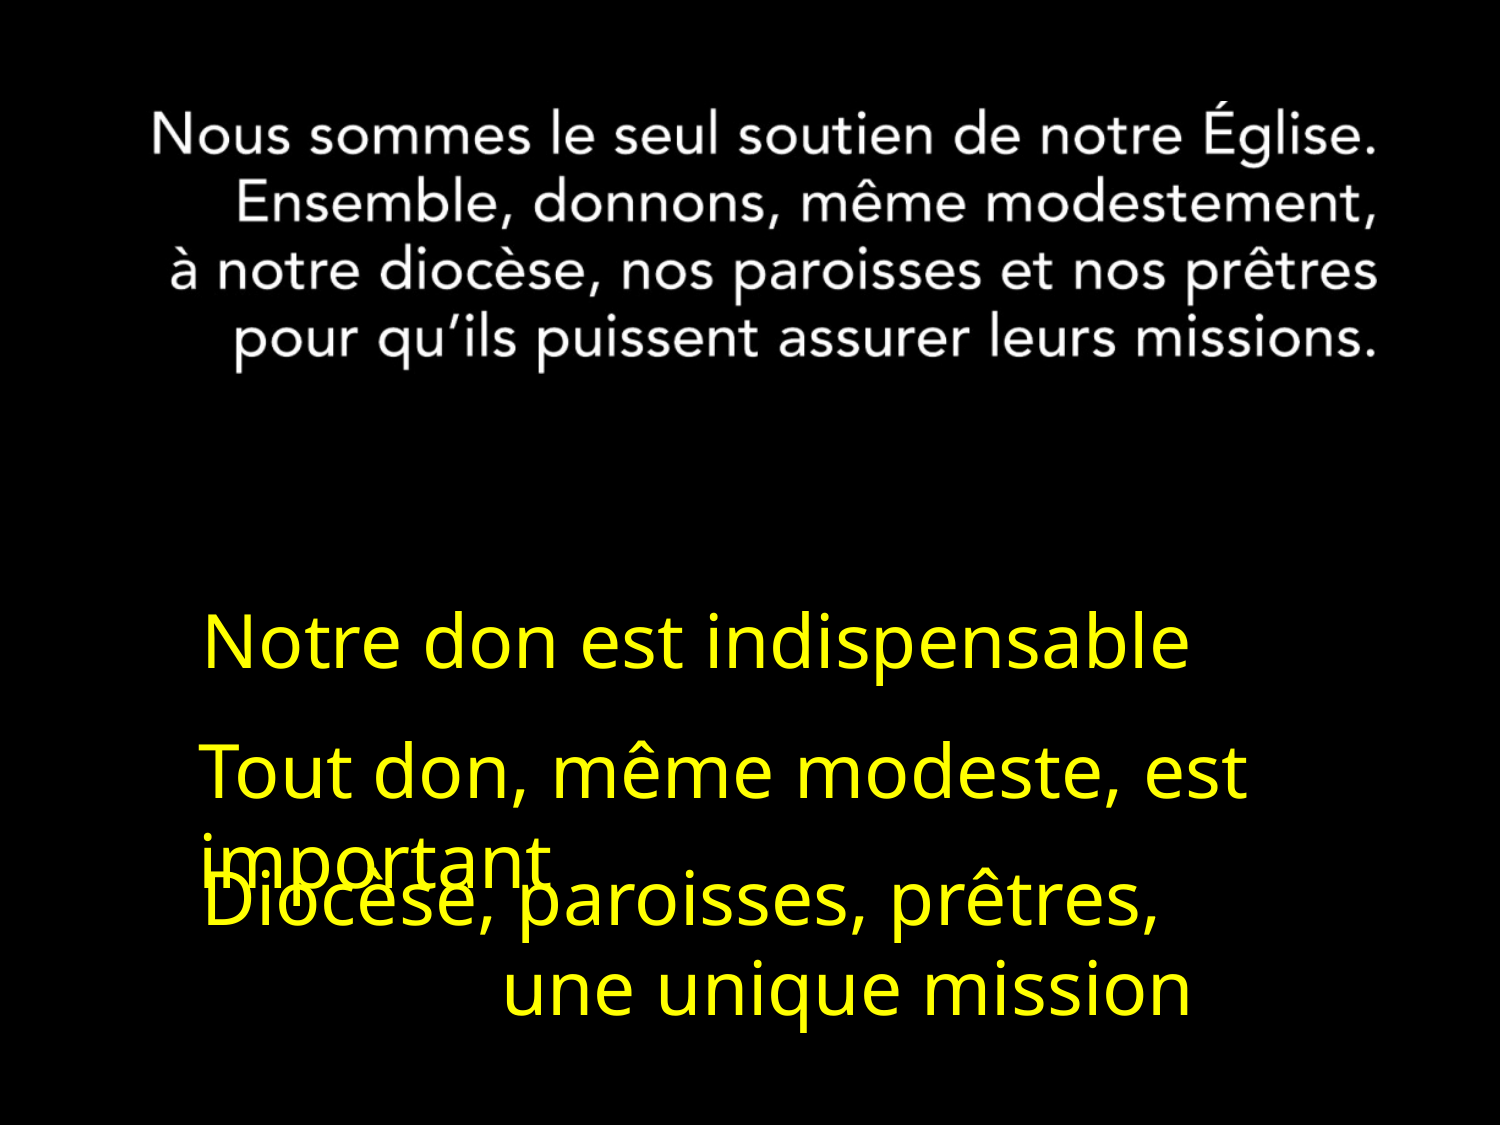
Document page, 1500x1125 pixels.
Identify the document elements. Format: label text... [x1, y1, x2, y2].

text_box Notre don est indispensable [186, 586, 1424, 684]
picture [135, 101, 1377, 374]
text_box Diocèse, paroisses, prêtres, une unique mission [186, 843, 1424, 1024]
text_box Tout don, même modeste, est important [183, 716, 1500, 814]
